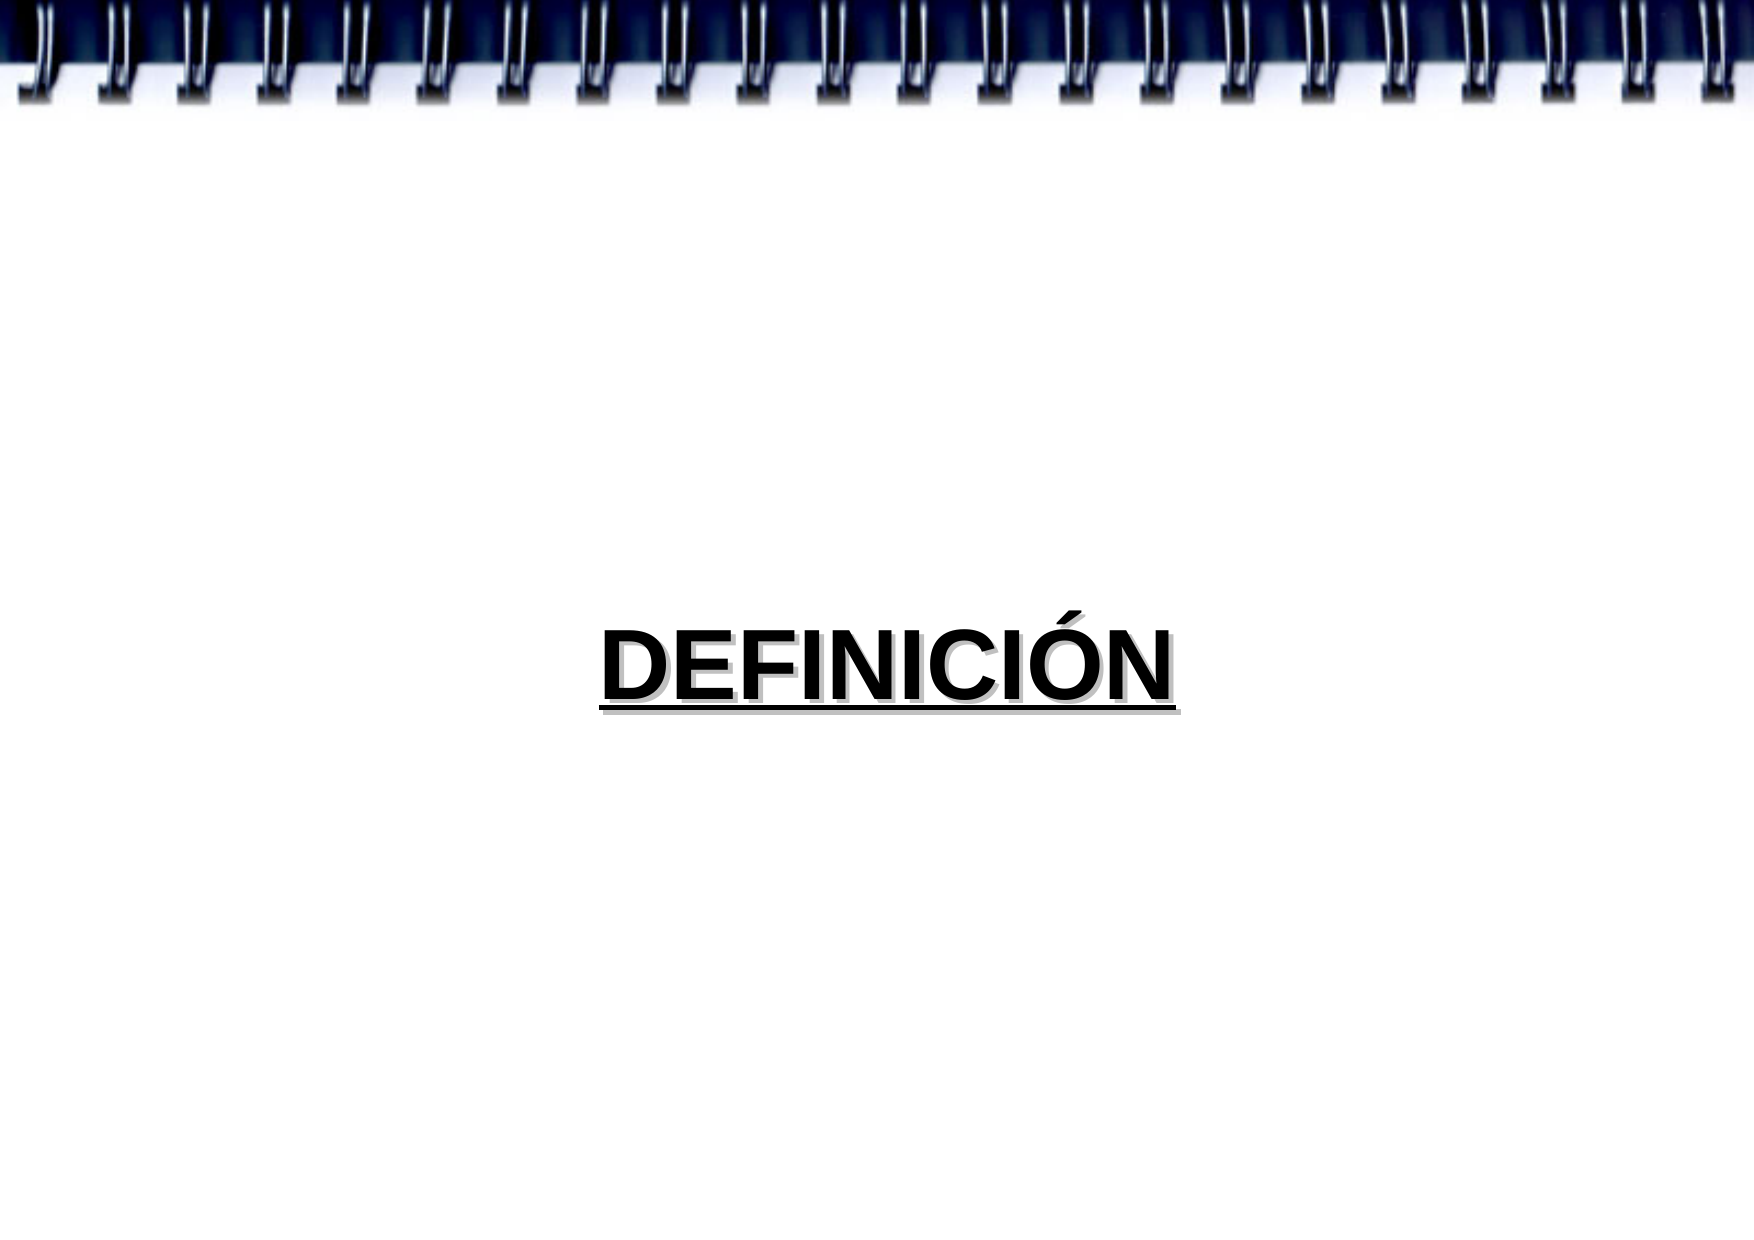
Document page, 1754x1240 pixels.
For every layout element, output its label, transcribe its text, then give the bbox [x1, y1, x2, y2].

picture [0, 0, 1754, 121]
title DEFINICIÓN [147, 561, 1628, 769]
